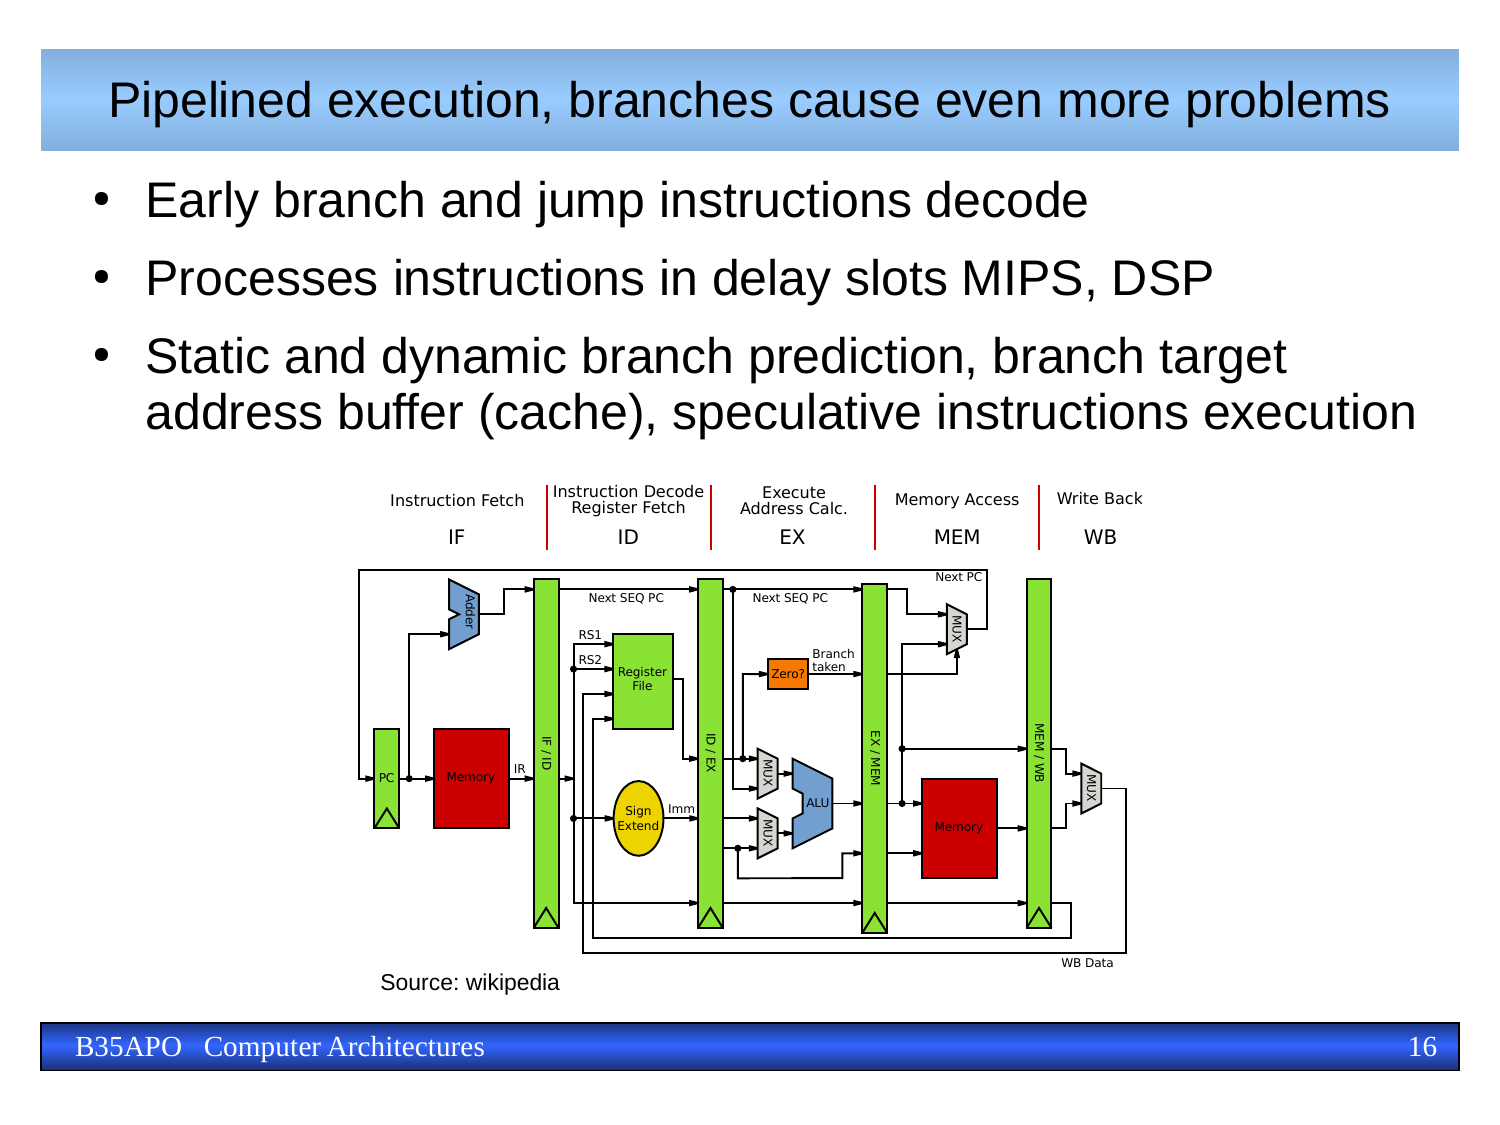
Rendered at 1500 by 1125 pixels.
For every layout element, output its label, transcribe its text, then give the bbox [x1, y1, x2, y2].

list Early branch and jump instructions decode Processes instructions in delay slots MIPS, DSP Static and dynamic branch prediction, branch target address buffer (cache), speculative instructions execution [75, 172, 1426, 916]
text_box Source: wikipedia [365, 962, 575, 1003]
title Pipelined execution, branches cause even more problems [41, 49, 1459, 151]
chart [349, 479, 1142, 976]
